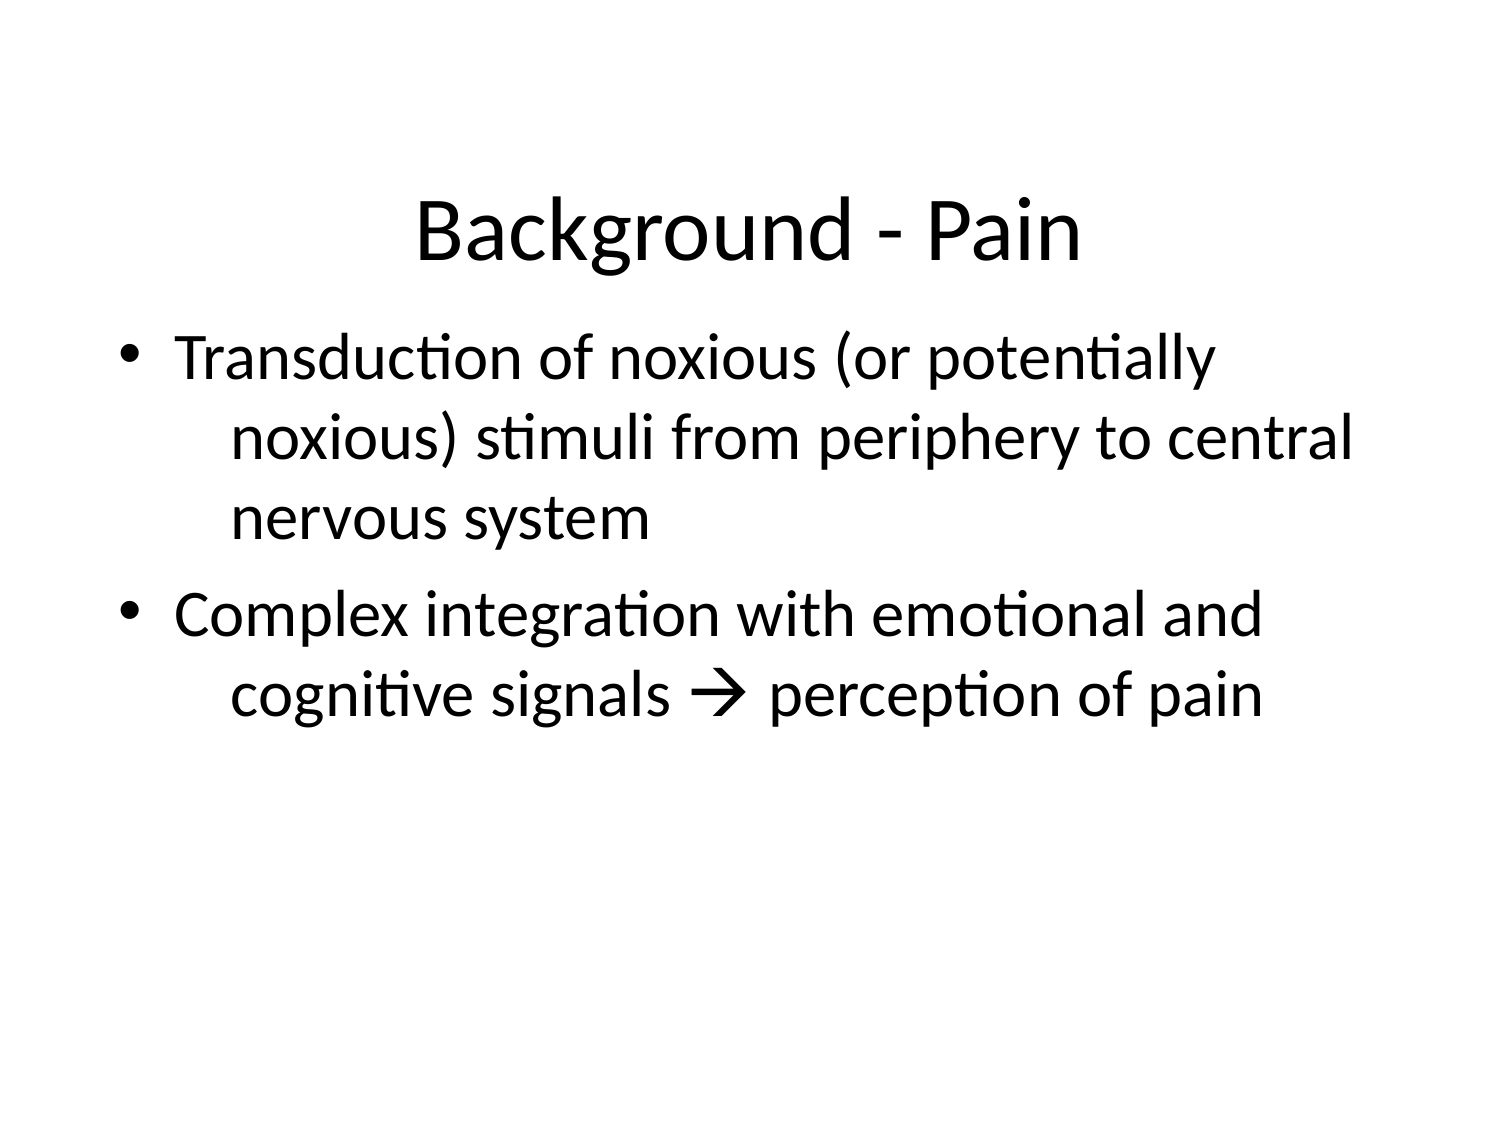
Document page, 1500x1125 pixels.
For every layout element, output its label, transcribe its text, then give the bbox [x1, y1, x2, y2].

list Transduction of noxious (or potentially noxious) stimuli from periphery to central nervous system Complex integration with emotional and cognitive signals  perception of pain [103, 305, 1397, 923]
title Background - Pain [103, 141, 1397, 305]
